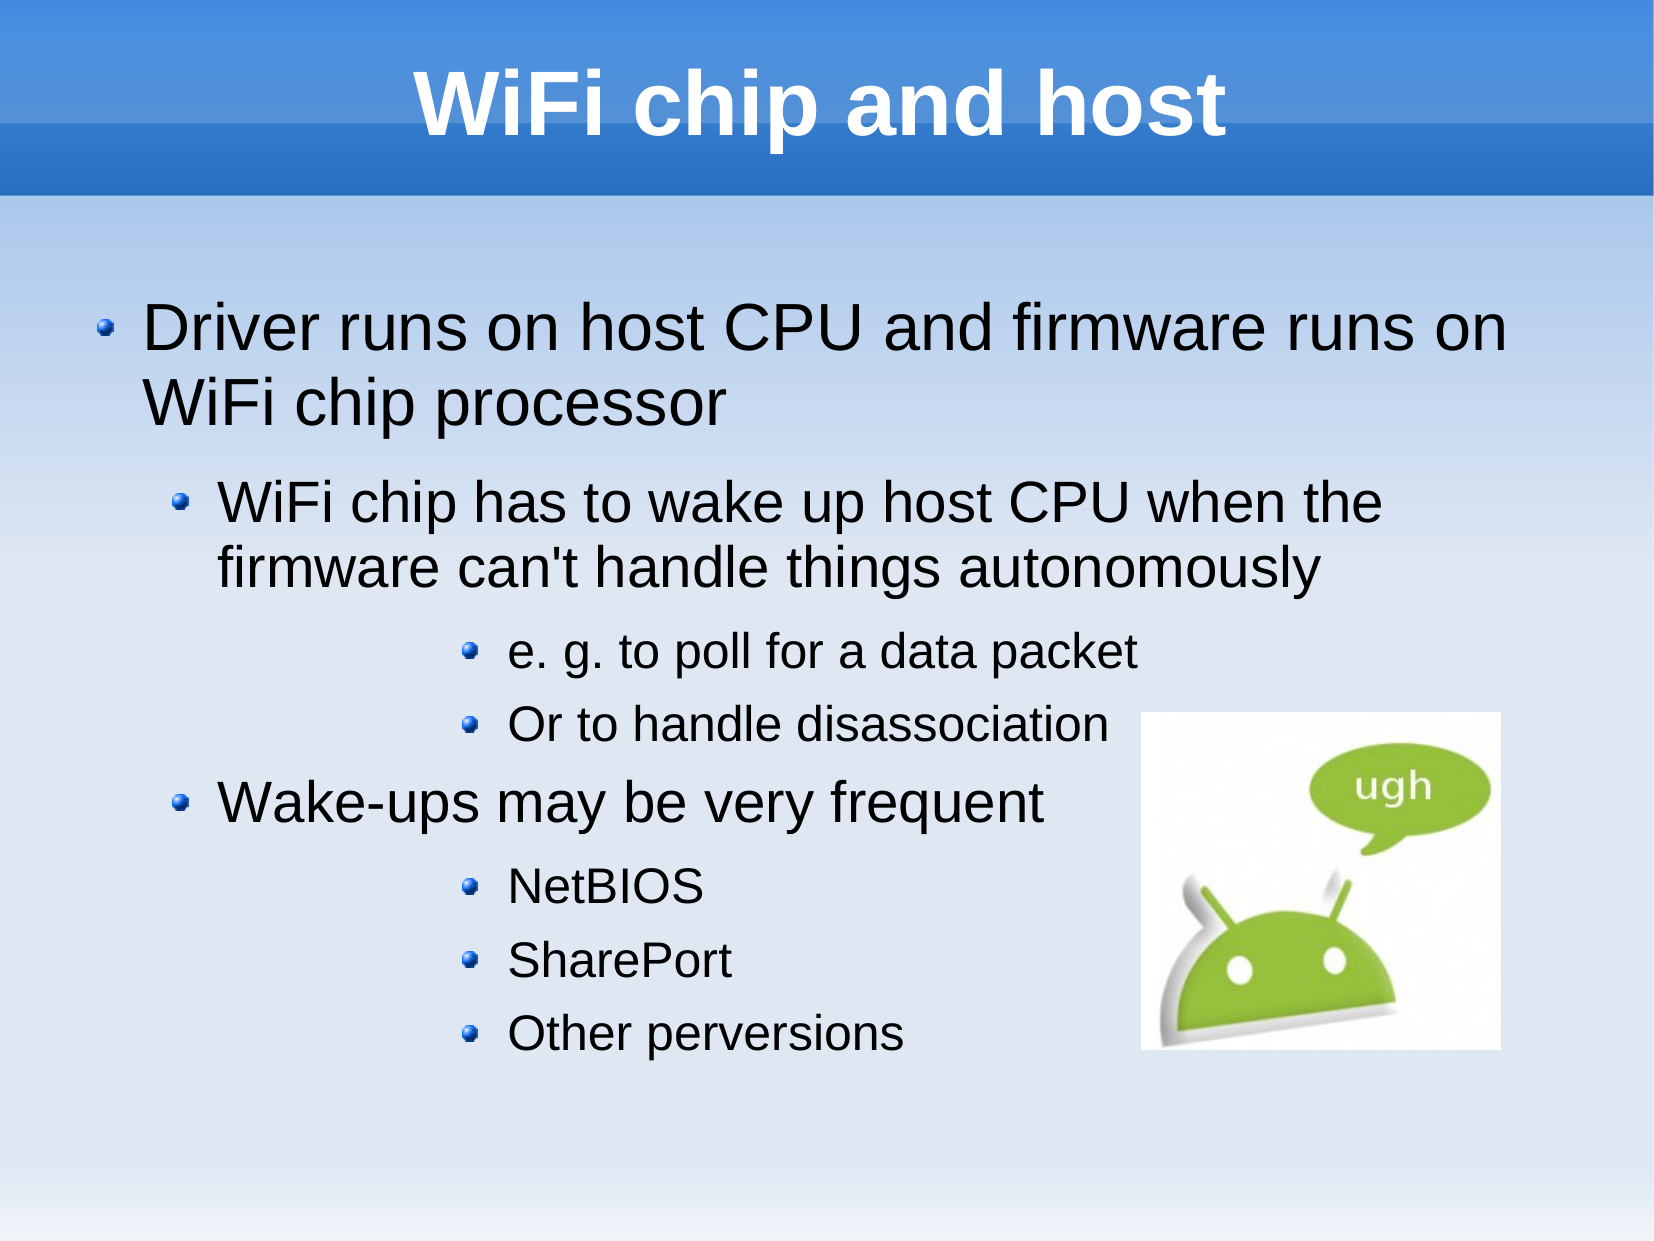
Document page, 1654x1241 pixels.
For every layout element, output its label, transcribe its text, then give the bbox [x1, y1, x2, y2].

picture [0, 0, 1654, 1241]
title WiFi chip and host [76, 0, 1565, 208]
list Driver runs on host CPU and firmware runs on WiFi chip processor WiFi chip has to wake up host CPU when the firmware can't handle things autonomously e. g. to poll for a data packet Or to handle disassociation Wake-ups may be very frequent NetBIOS SharePort Other perversions [82, 290, 1571, 1094]
